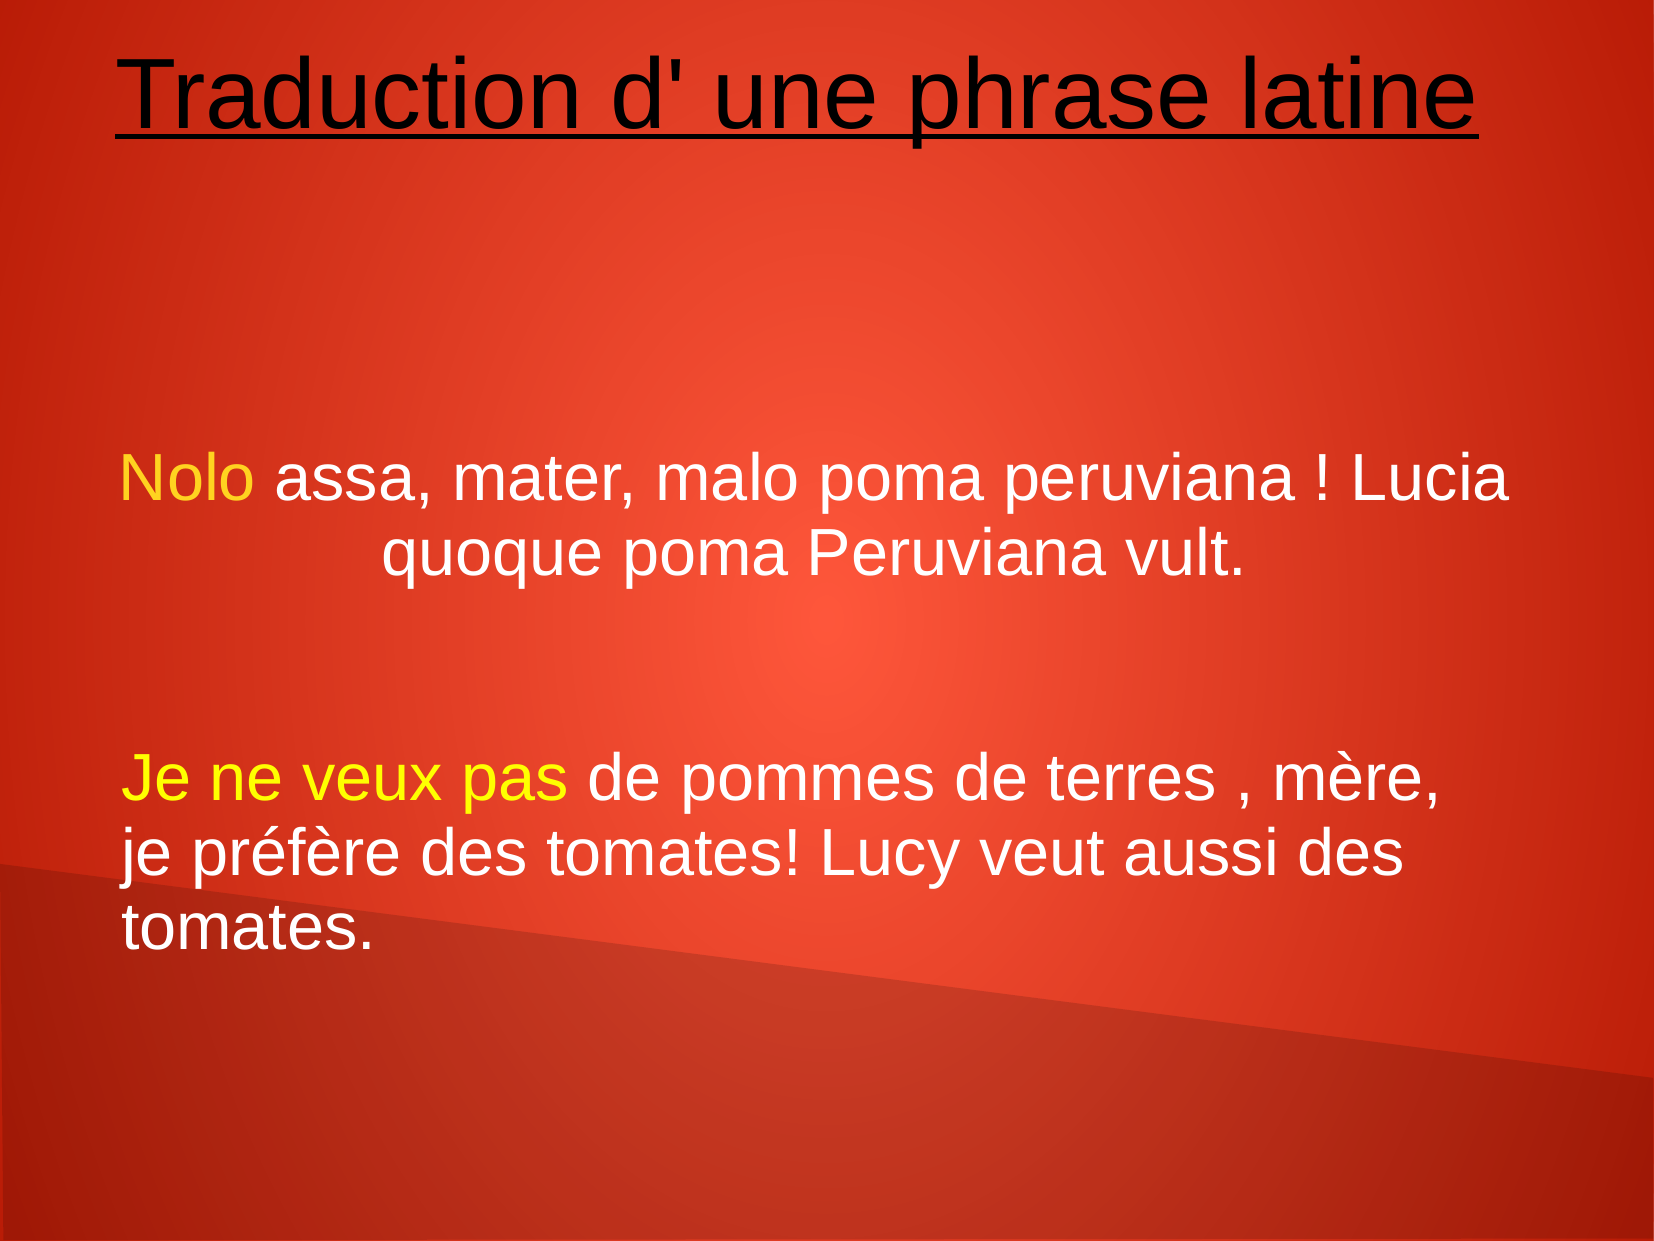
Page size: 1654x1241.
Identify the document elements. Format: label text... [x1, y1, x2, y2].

text_box Nolo assa, mater, malo poma peruviana ! Lucia quoque poma Peruviana vult. [70, 35, 1560, 995]
text_box Je ne veux pas de pommes de terres , mère, je préfère des tomates! Lucy veut aussi des tomates. [106, 732, 1477, 972]
text_box Traduction d' une phrase latine [0, 30, 1595, 157]
